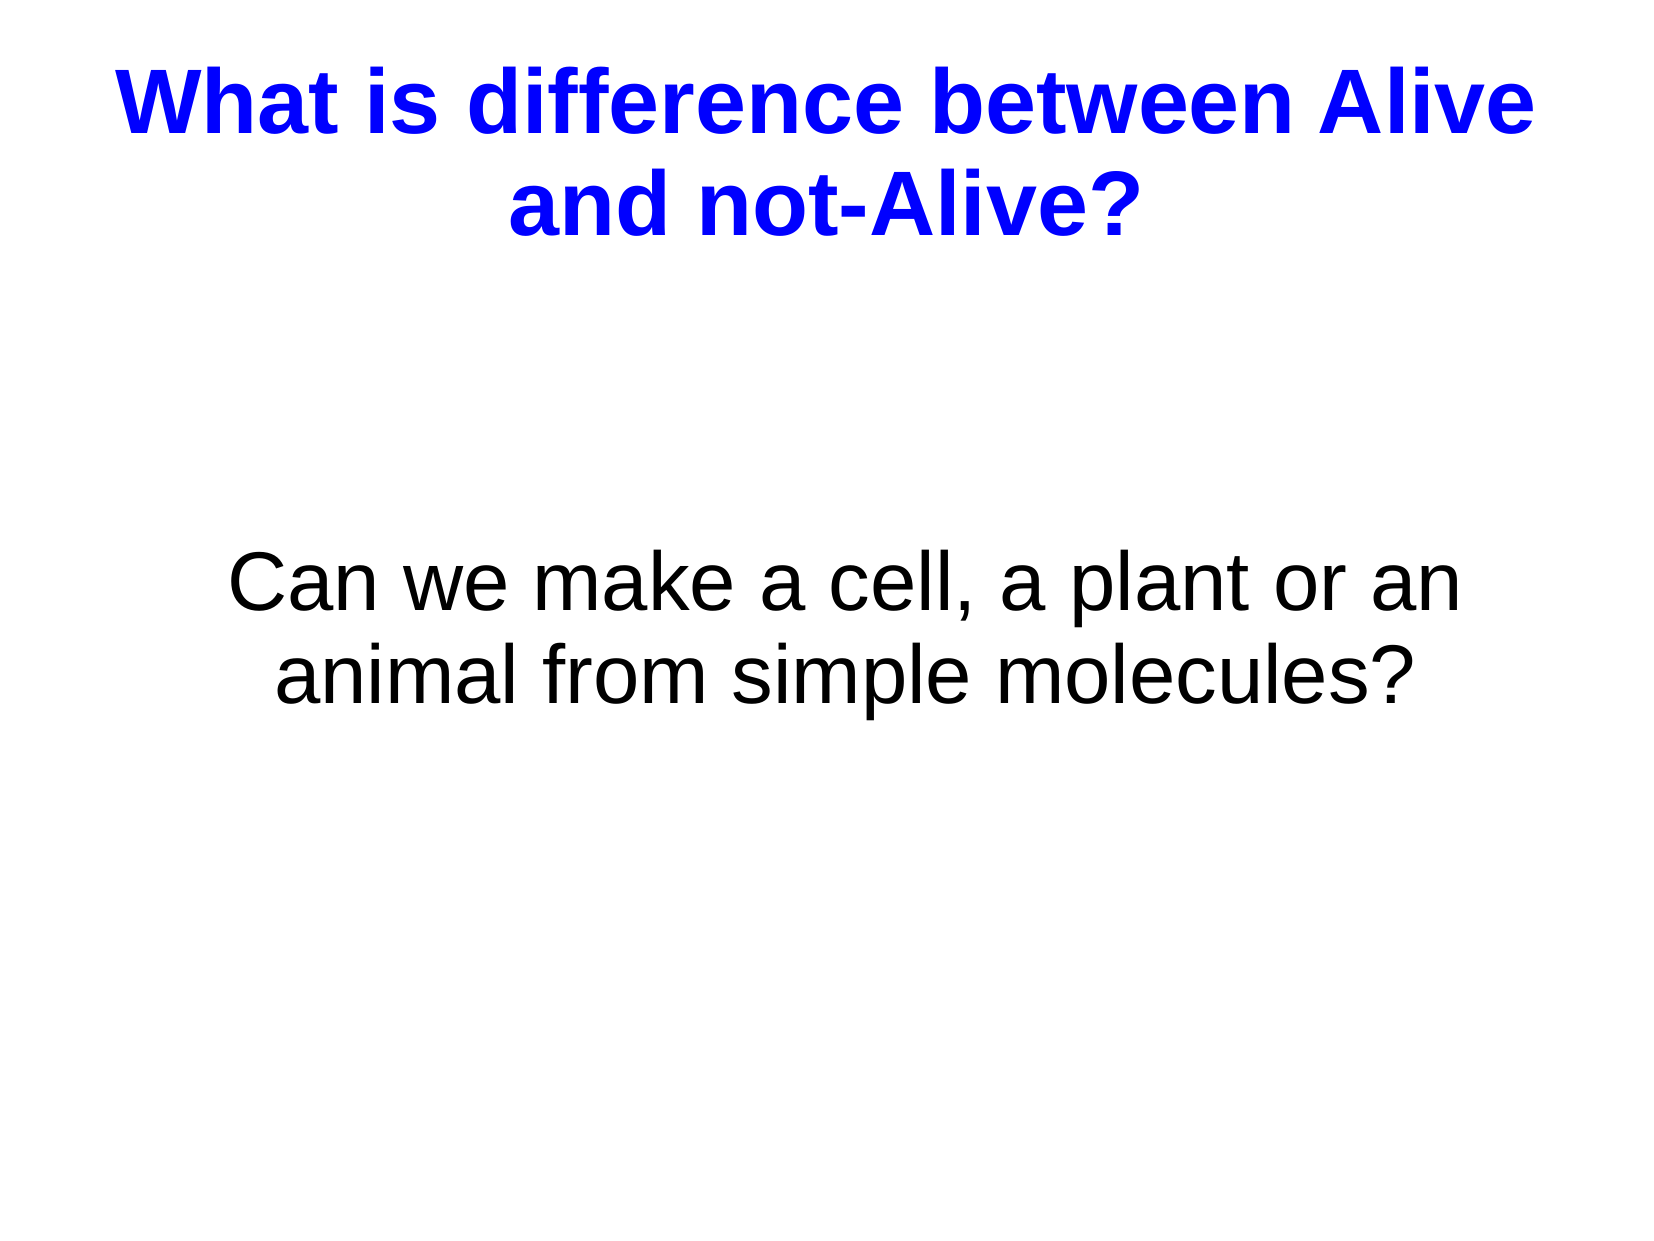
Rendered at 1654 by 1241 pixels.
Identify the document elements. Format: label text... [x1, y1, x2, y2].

title What is difference between Alive and not-Alive? [82, 49, 1571, 257]
list Can we make a cell, a plant or an animal from simple molecules? [82, 290, 1538, 1010]
